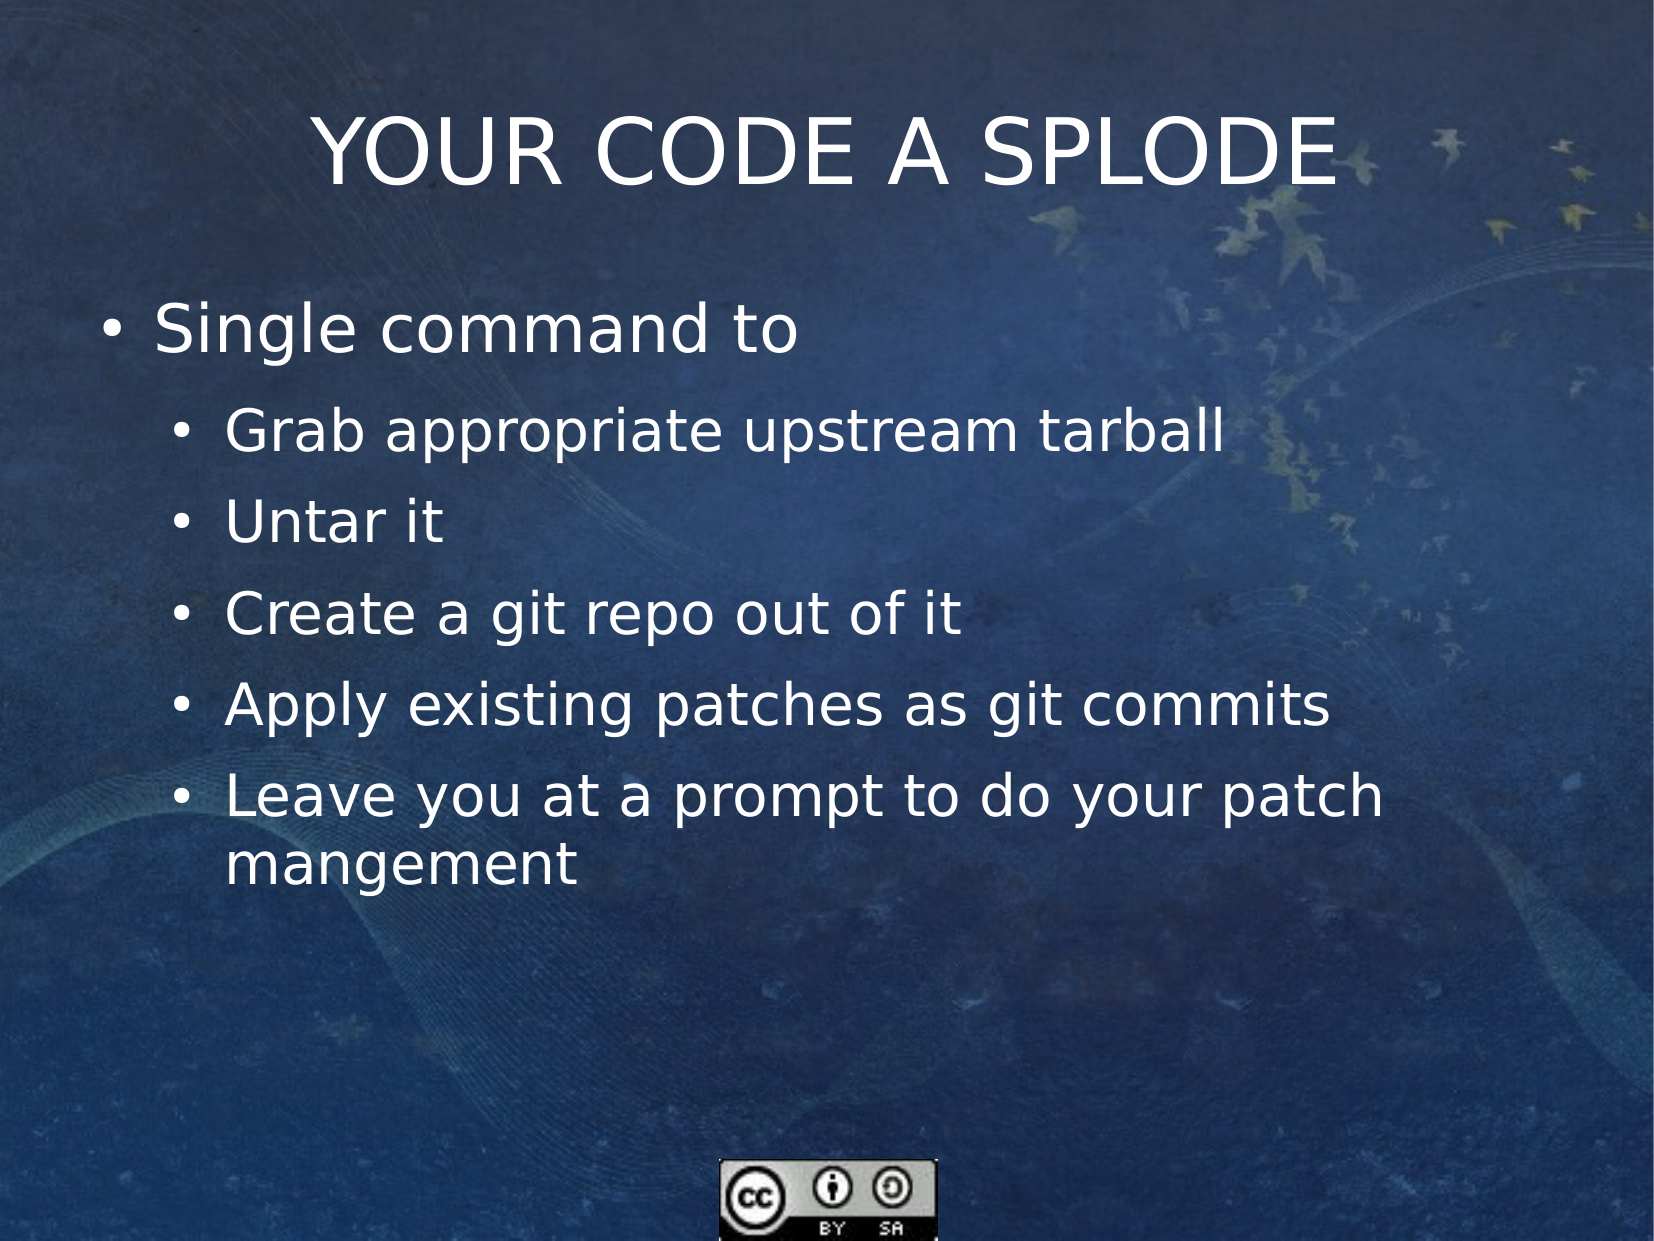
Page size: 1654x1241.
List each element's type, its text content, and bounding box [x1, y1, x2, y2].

picture [0, 0, 1654, 1241]
list Single command to Grab appropriate upstream tarball Untar it Create a git repo out of it Apply existing patches as git commits Leave you at a prompt to do your patch mangement [82, 290, 1571, 1094]
title YOUR CODE A SPLODE [82, 56, 1571, 250]
